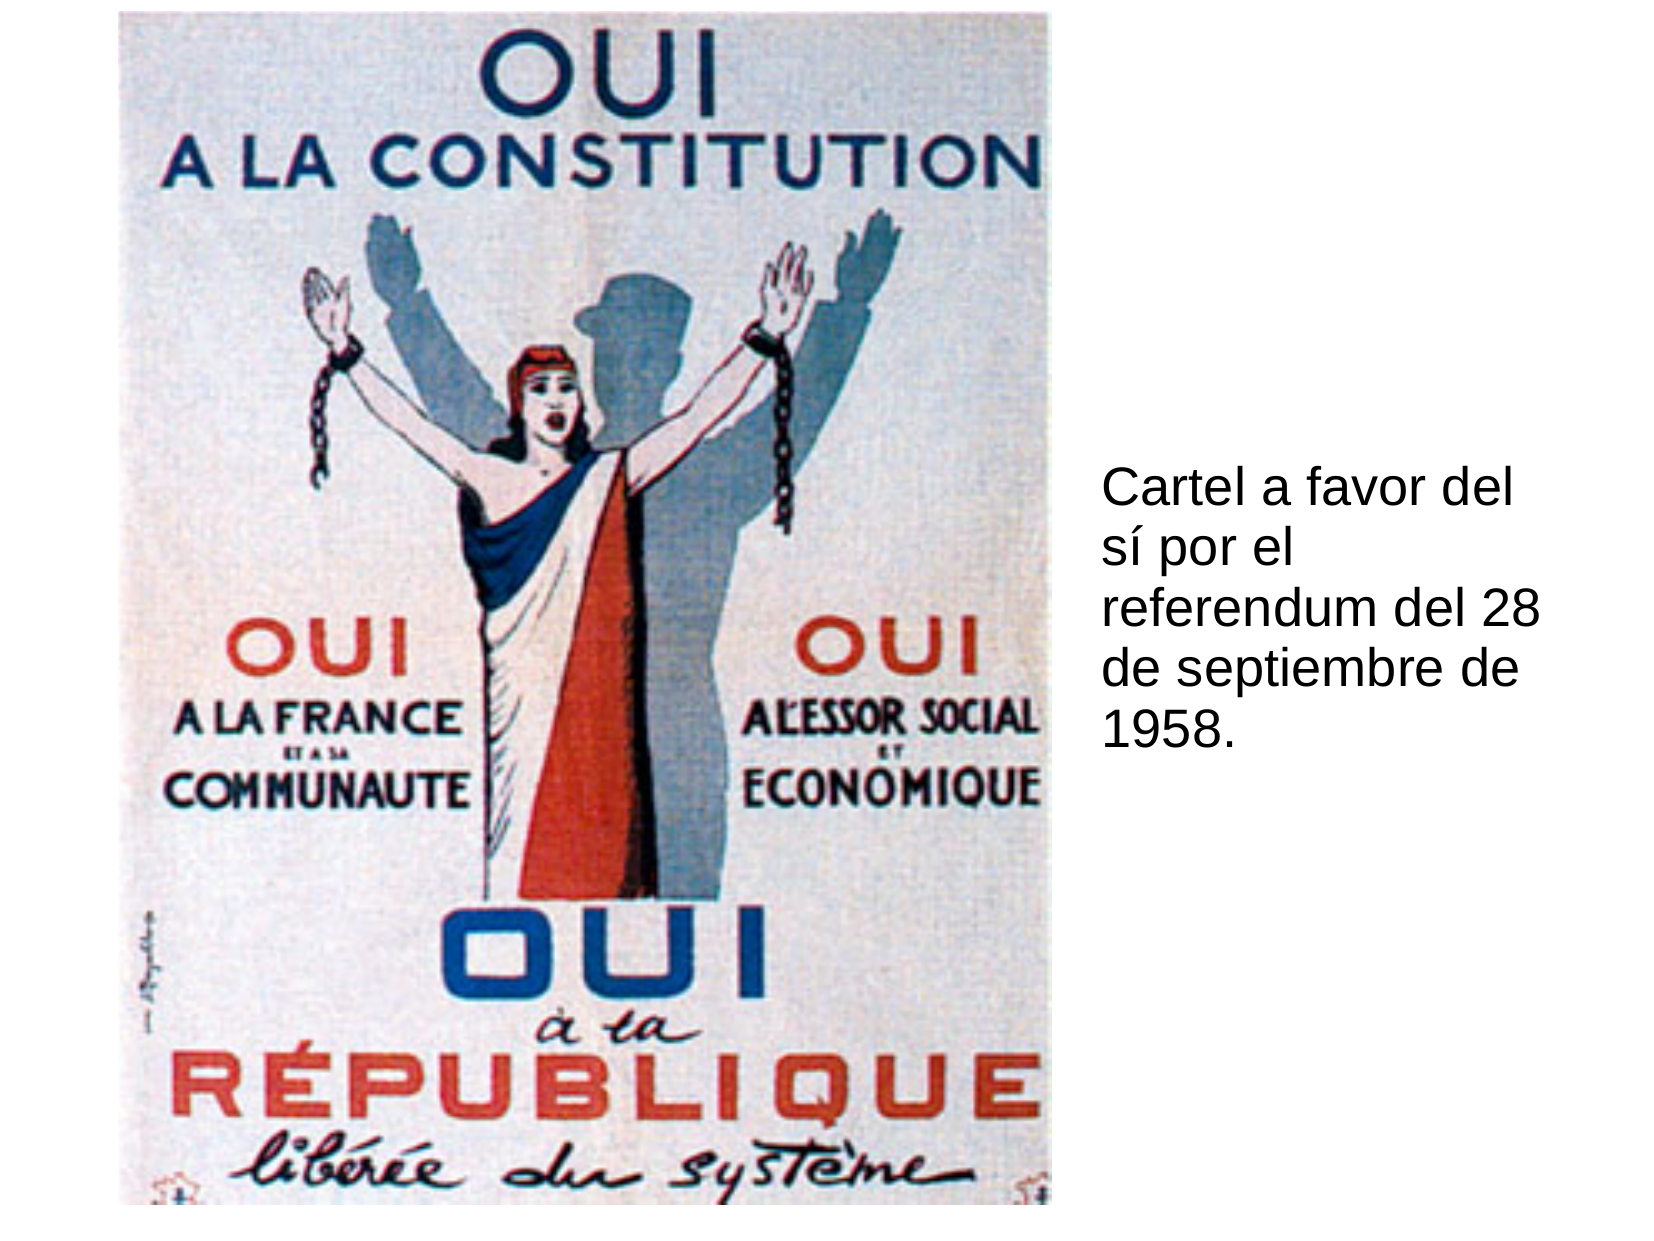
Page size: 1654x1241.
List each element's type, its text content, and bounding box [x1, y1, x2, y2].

picture [118, 11, 1052, 1205]
text_box Cartel a favor del sí por el referendum del 28 de septiembre de 1958. [1086, 448, 1571, 767]
